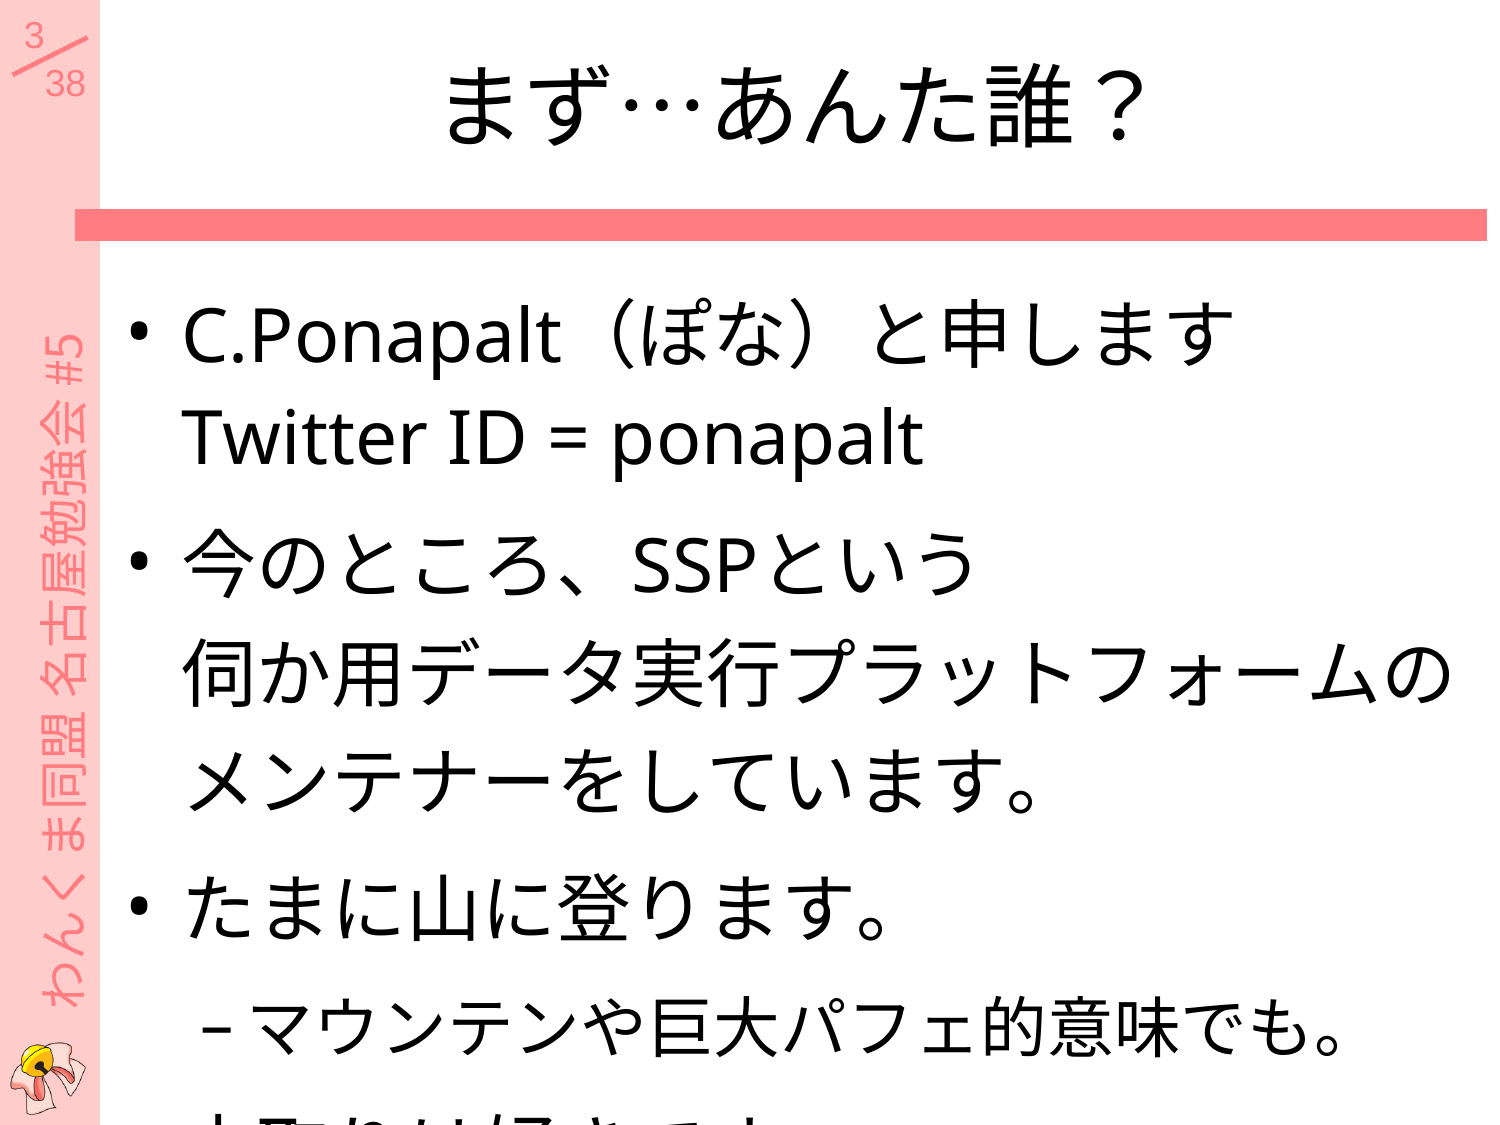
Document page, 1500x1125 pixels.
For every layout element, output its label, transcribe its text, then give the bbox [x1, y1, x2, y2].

title まず…あんた誰？ [125, 0, 1476, 218]
list C.Ponapalt（ぽな）と申します Twitter ID = ponapalt 今のところ、SSPという 伺か用データ実行プラットフォームの メンテナーをしています。 たまに山に登ります。 マウンテンや巨大パフェ的意味でも。 虫取りは好きです。 スパゲティは大好きです。 [125, 275, 1476, 1101]
picture [10, 1042, 86, 1115]
